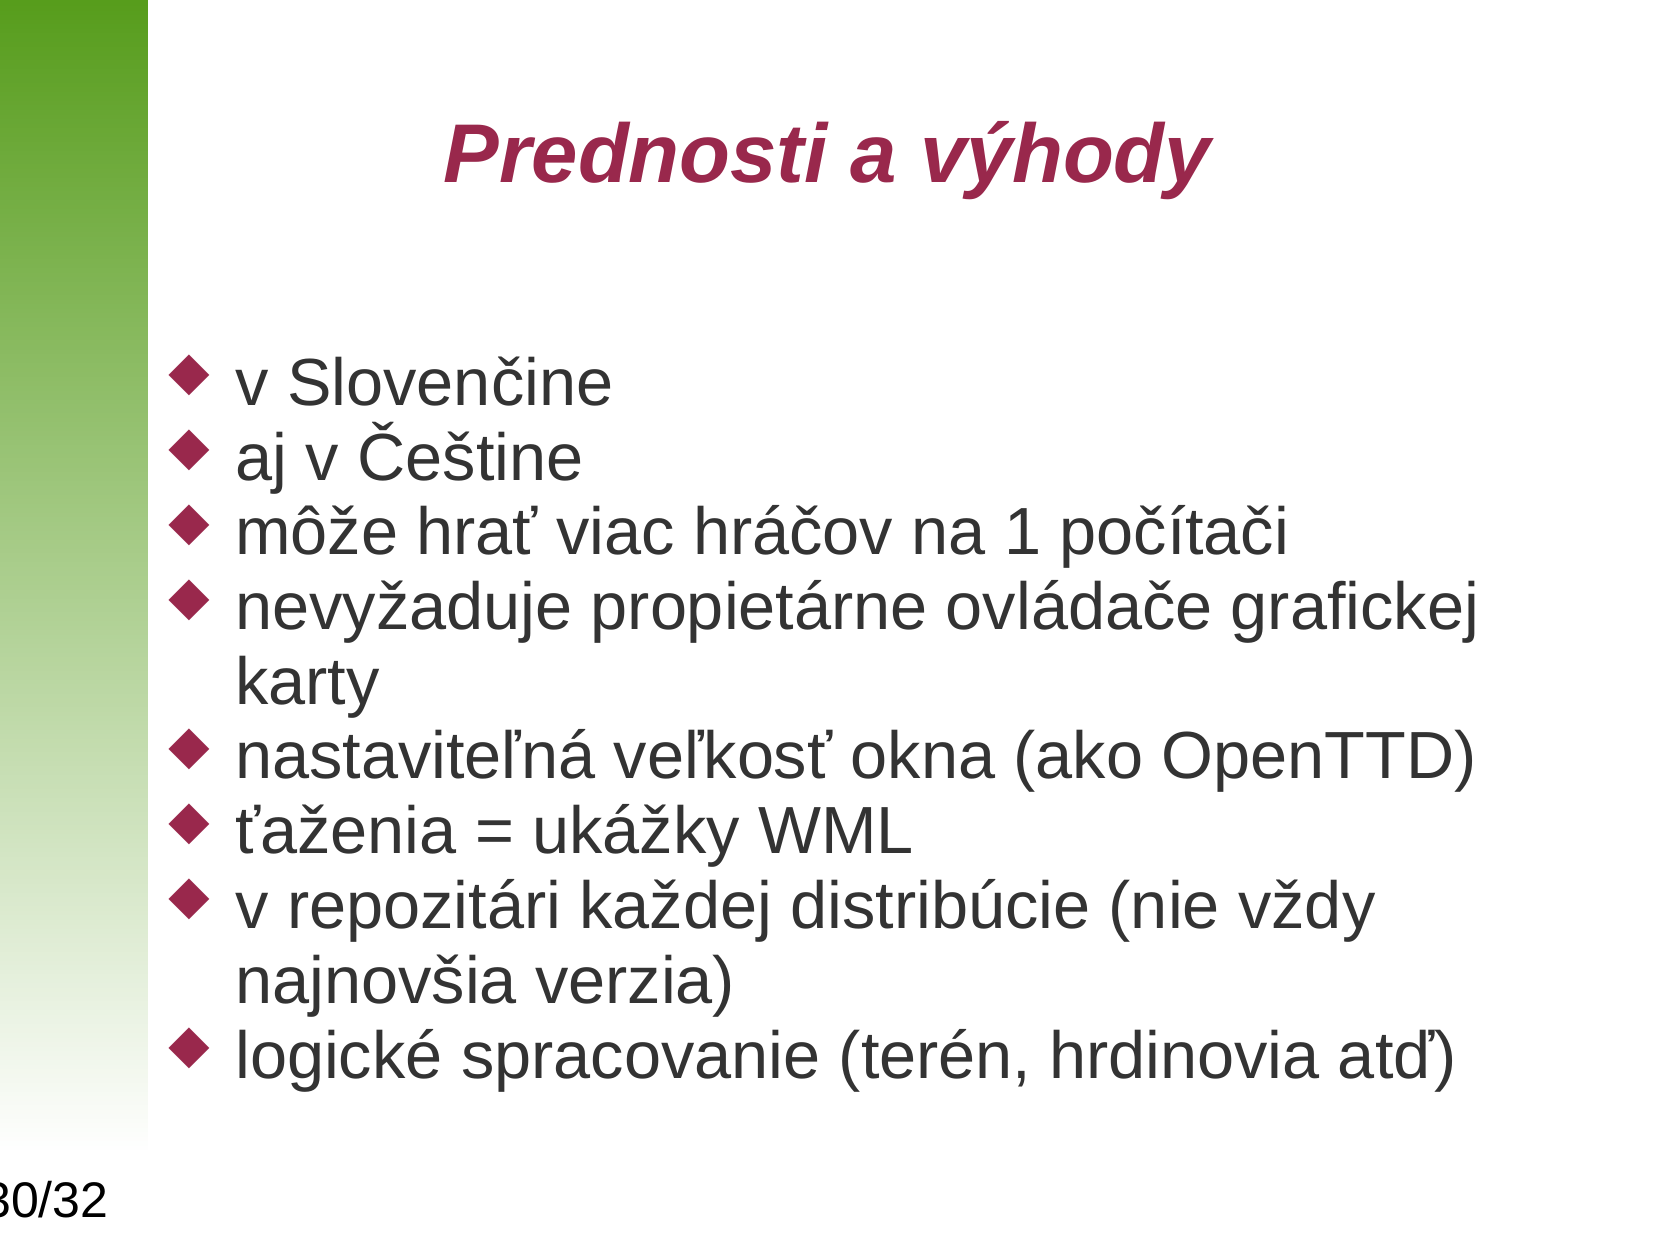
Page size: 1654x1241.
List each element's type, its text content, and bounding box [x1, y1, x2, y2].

title Prednosti a výhody [121, 49, 1534, 257]
list v Slovenčine aj v Češtine môže hrať viac hráčov na 1 počítači nevyžaduje propietárne ovládače grafickej karty nastaviteľná veľkosť okna (ako OpenTTD) ťaženia = ukážky WML v repozitári každej distribúcie (nie vždy najnovšia verzia) logické spracovanie (terén, hrdinovia atď) [152, 344, 1534, 1176]
